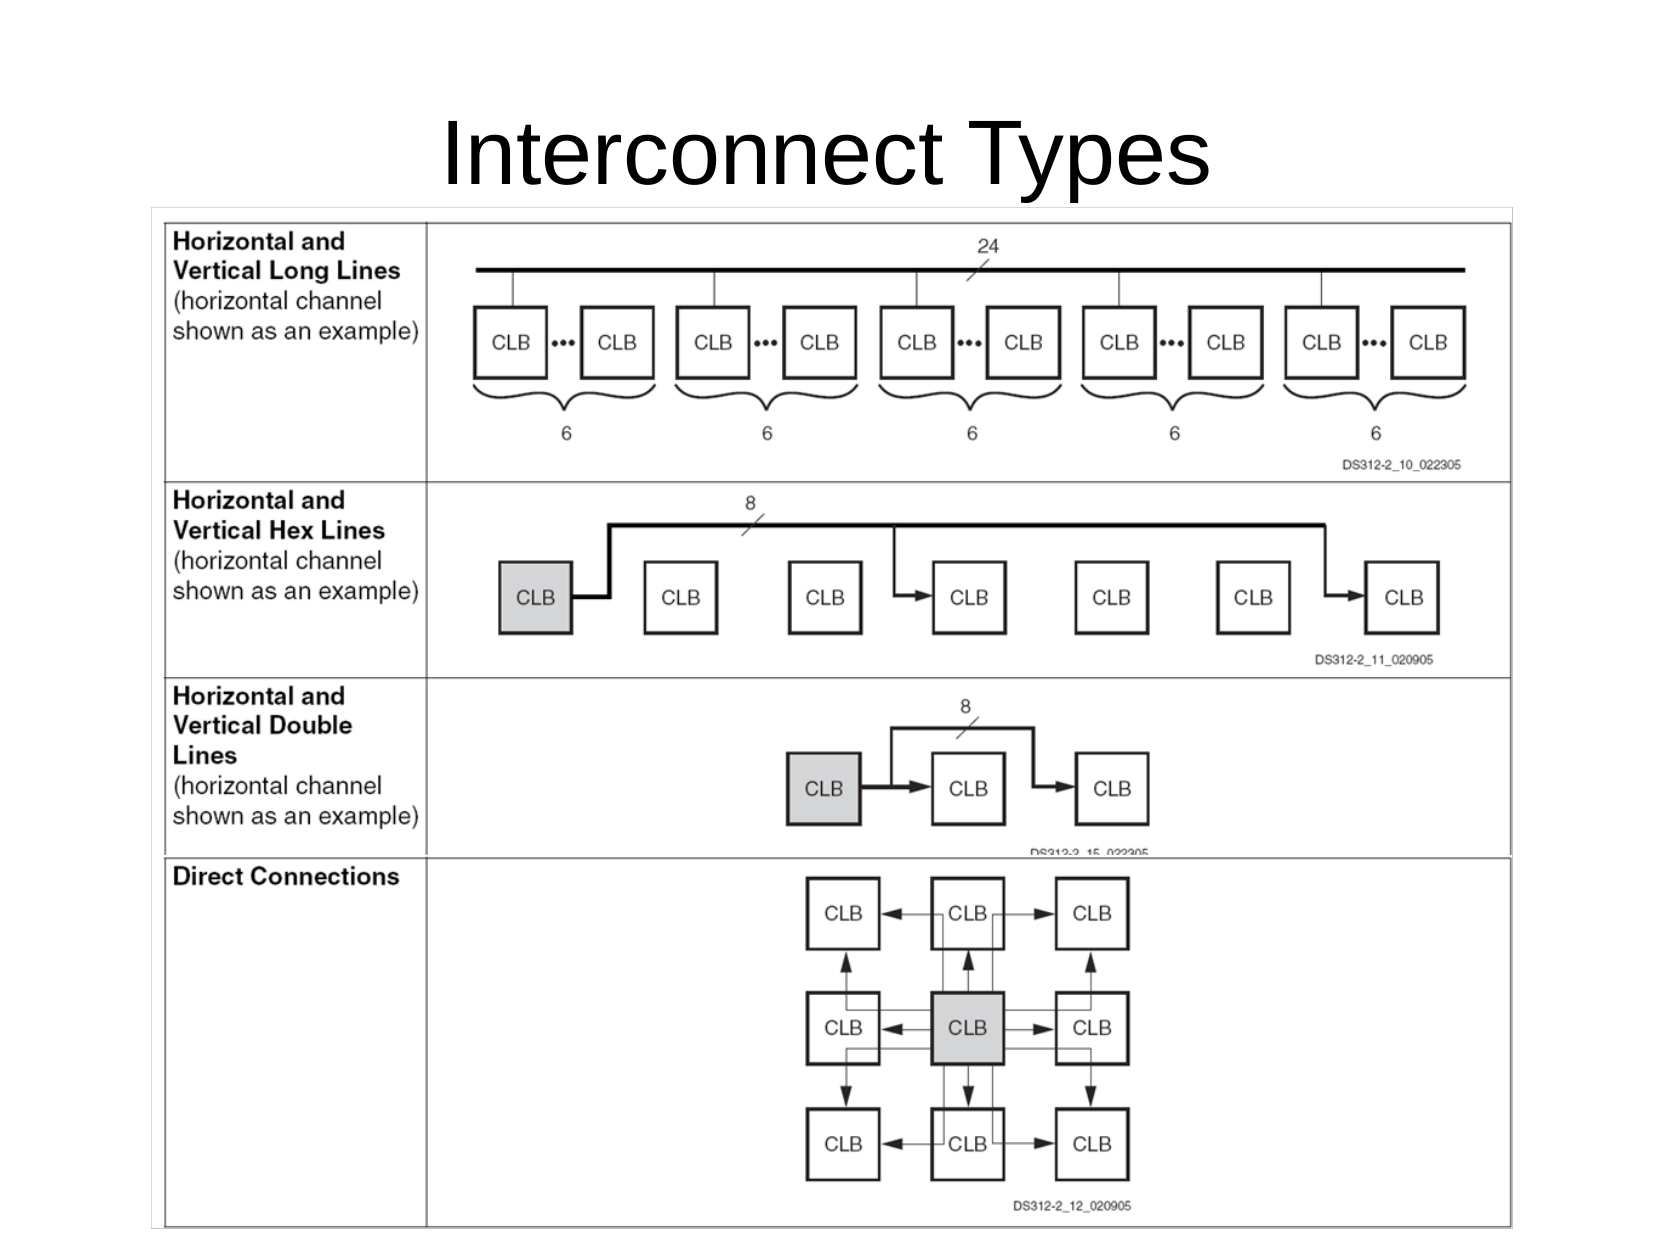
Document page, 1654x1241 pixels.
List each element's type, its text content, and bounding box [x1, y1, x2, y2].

picture [150, 206, 1514, 1231]
title Interconnect Types [82, 49, 1571, 257]
